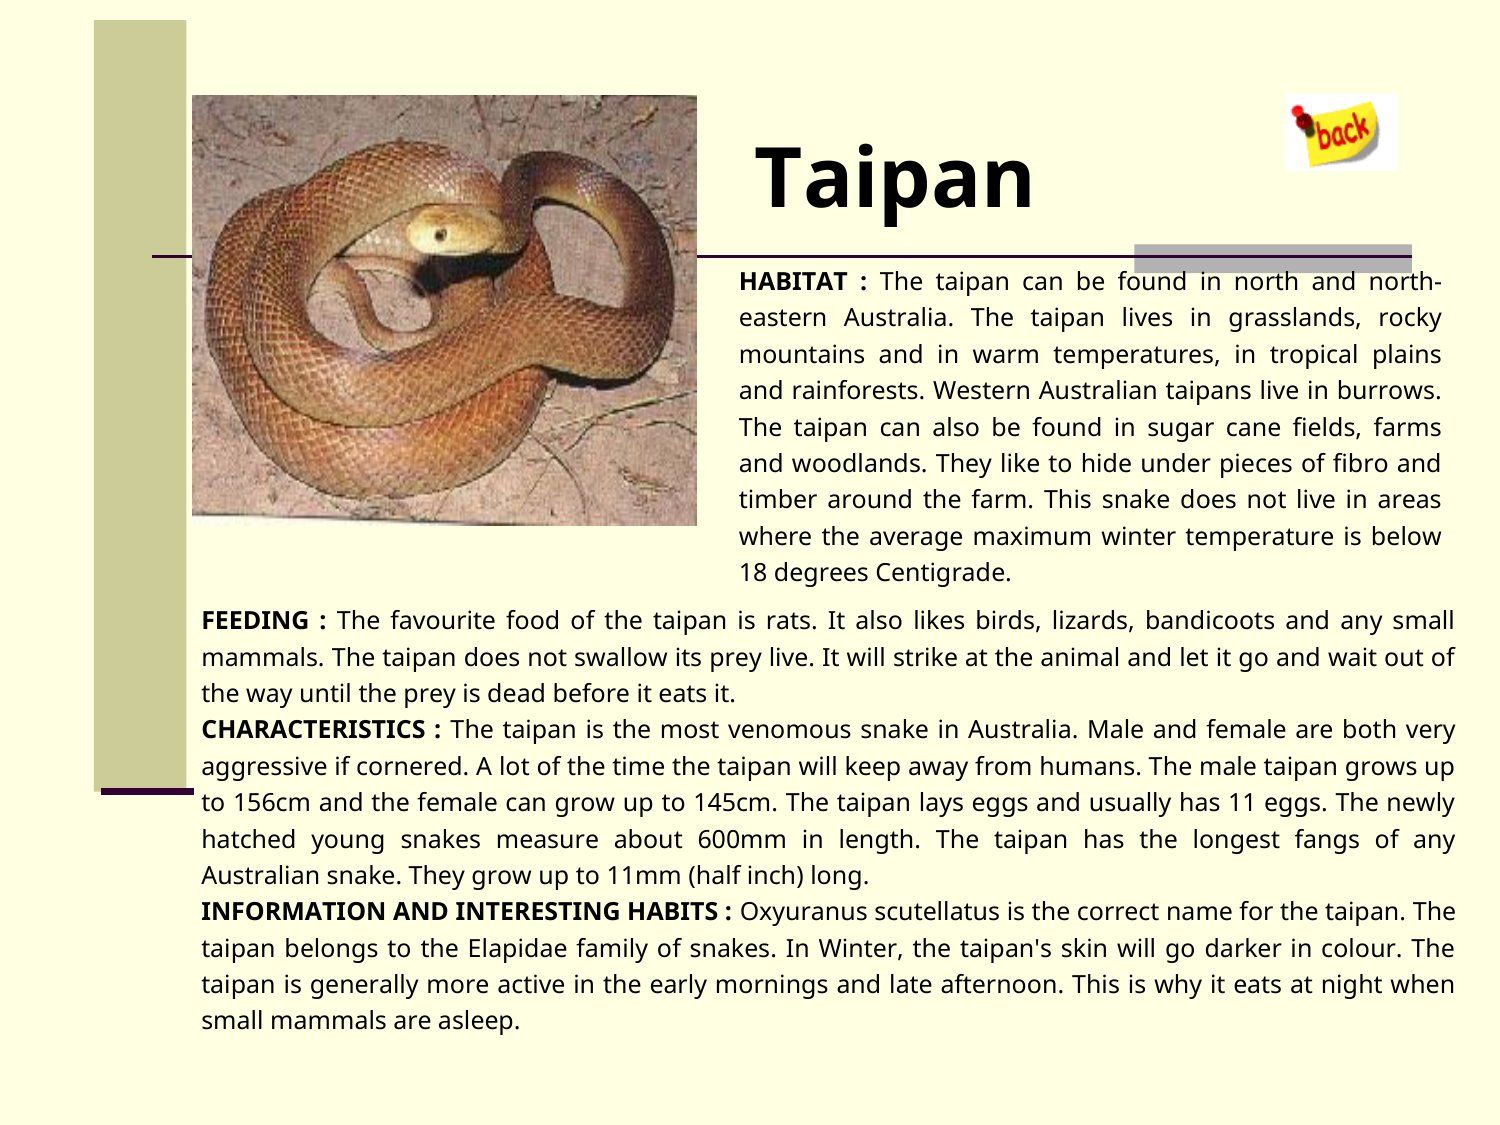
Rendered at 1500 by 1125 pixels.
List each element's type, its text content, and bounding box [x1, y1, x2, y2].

picture [1285, 94, 1398, 171]
text_box FEEDING : The favourite food of the taipan is rats. It also likes birds, lizards, bandicoots and any small mammals. The taipan does not swallow its prey live. It will strike at the animal and let it go and wait out of the way until the prey is dead before it eats it. CHARACTERISTICS : The taipan is the most venomous snake in Australia. Male and female are both very aggressive if cornered. A lot of the time the taipan will keep away from humans. The male taipan grows up to 156cm and the female can grow up to 145cm. The taipan lays eggs and usually has 11 eggs. The newly hatched young snakes measure about 600mm in length. The taipan has the longest fangs of any Australian snake. They grow up to 11mm (half inch) long. INFORMATION AND INTERESTING HABITS : Oxyuranus scutellatus is the correct name for the taipan. The taipan belongs to the Elapidae family of snakes. In Winter, the taipan's skin will go darker in colour. The taipan is generally more active in the early mornings and late afternoon. This is why it eats at night when small mammals are asleep. [201, 600, 1458, 1092]
text_box HABITAT : The taipan can be found in north and north-eastern Australia. The taipan lives in grasslands, rocky mountains and in warm temperatures, in tropical plains and rainforests. Western Australian taipans live in burrows. The taipan can also be found in sugar cane fields, farms and woodlands. They like to hide under pieces of fibro and timber around the farm. This snake does not live in areas where the average maximum winter temperature is below 18 degrees Centigrade. [739, 261, 1444, 601]
text_box Taipan [754, 110, 1062, 227]
picture [192, 95, 697, 526]
